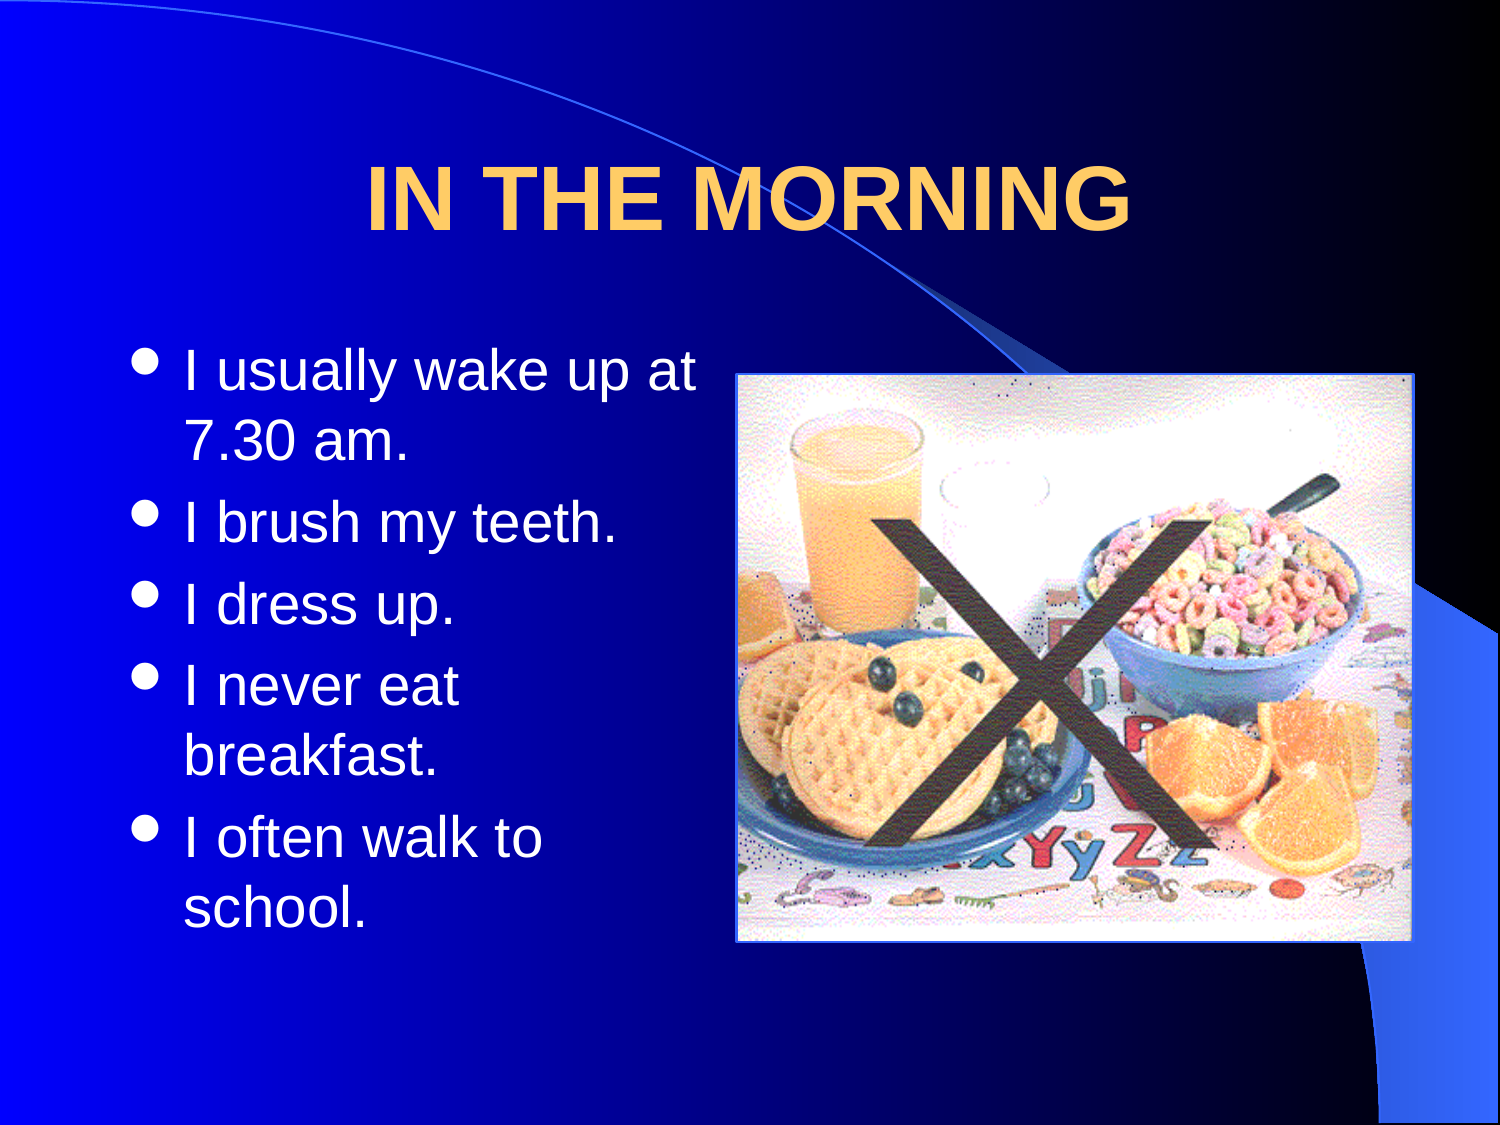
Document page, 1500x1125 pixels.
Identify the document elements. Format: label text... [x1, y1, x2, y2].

list I usually wake up at 7.30 am. I brush my teeth. I dress up. I never eat breakfast. I often walk to school. [112, 324, 738, 1000]
title IN THE MORNING [112, 99, 1388, 288]
picture [737, 375, 1413, 941]
